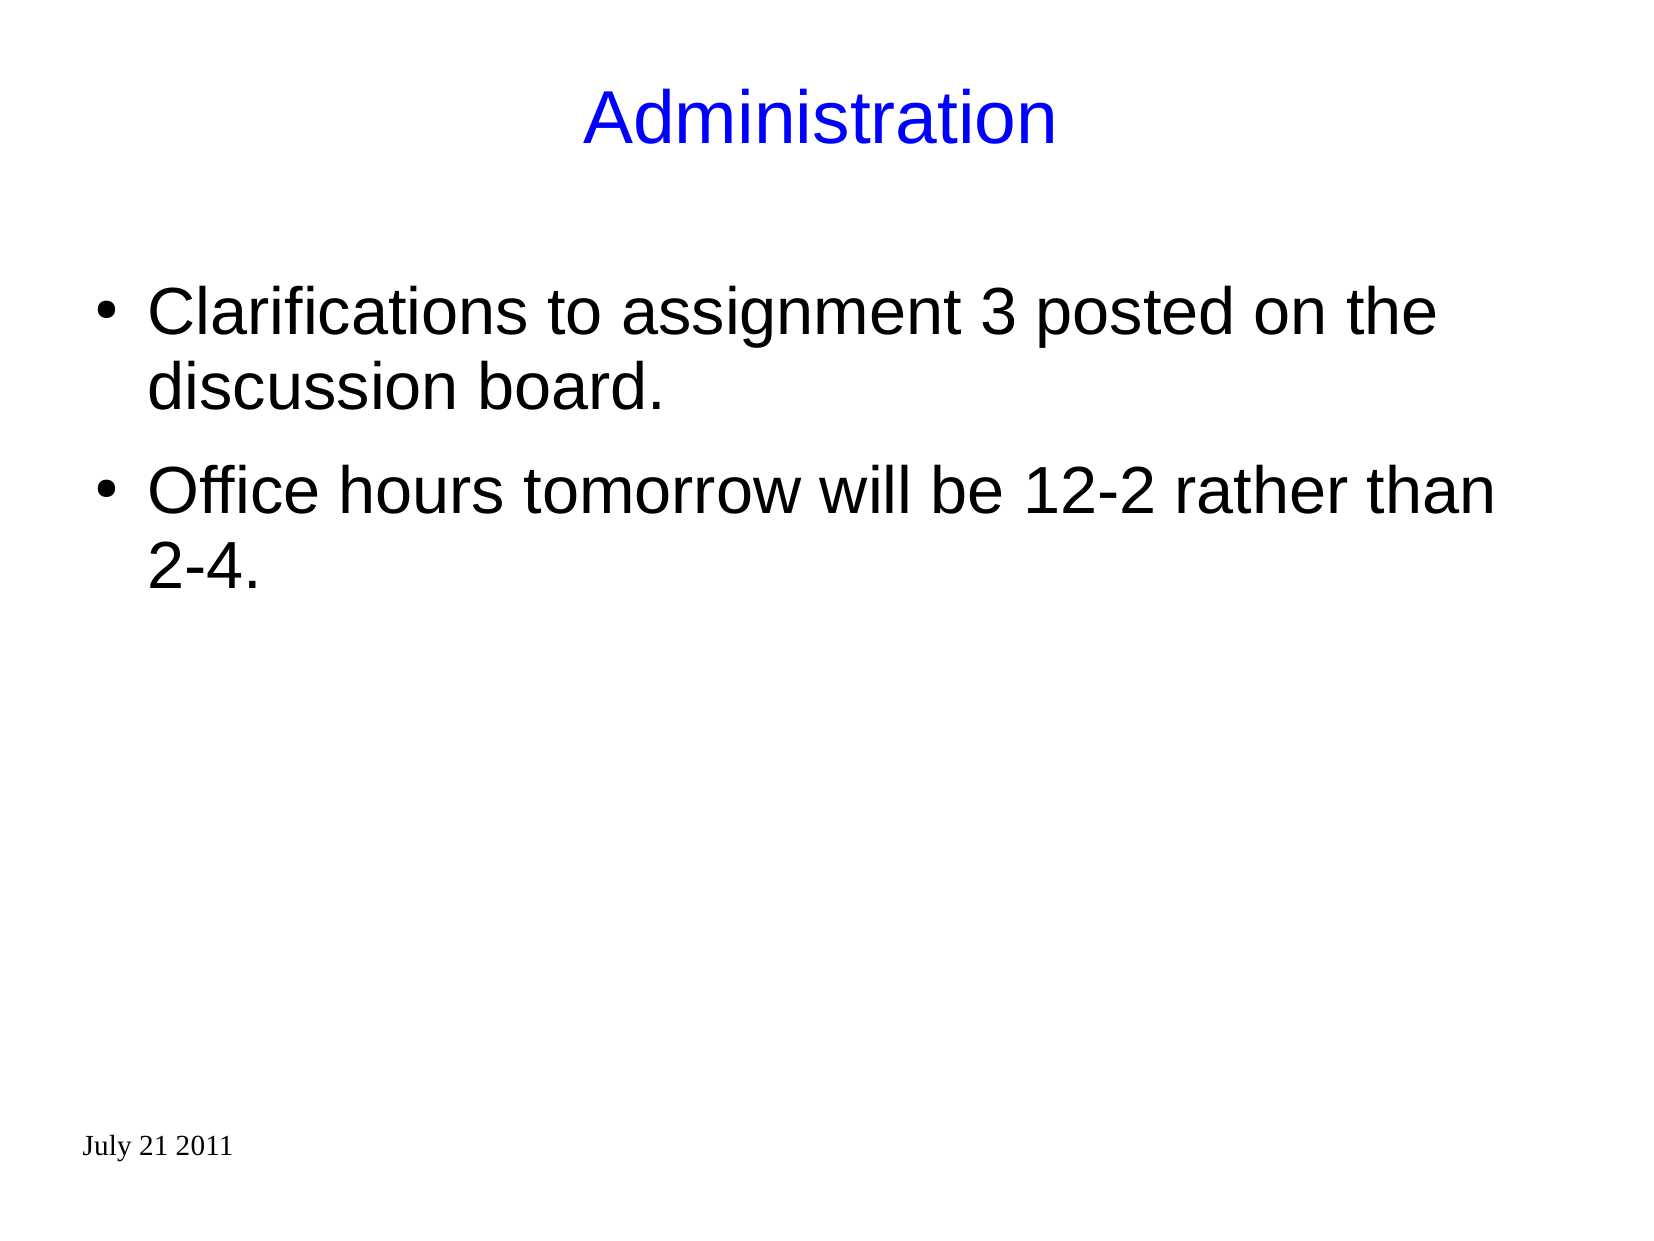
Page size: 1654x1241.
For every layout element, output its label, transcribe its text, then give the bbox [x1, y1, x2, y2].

list Clarifications to assignment 3 posted on the discussion board. Office hours tomorrow will be 12-2 rather than 2-4. [76, 274, 1565, 1093]
title Administration [76, 58, 1565, 178]
